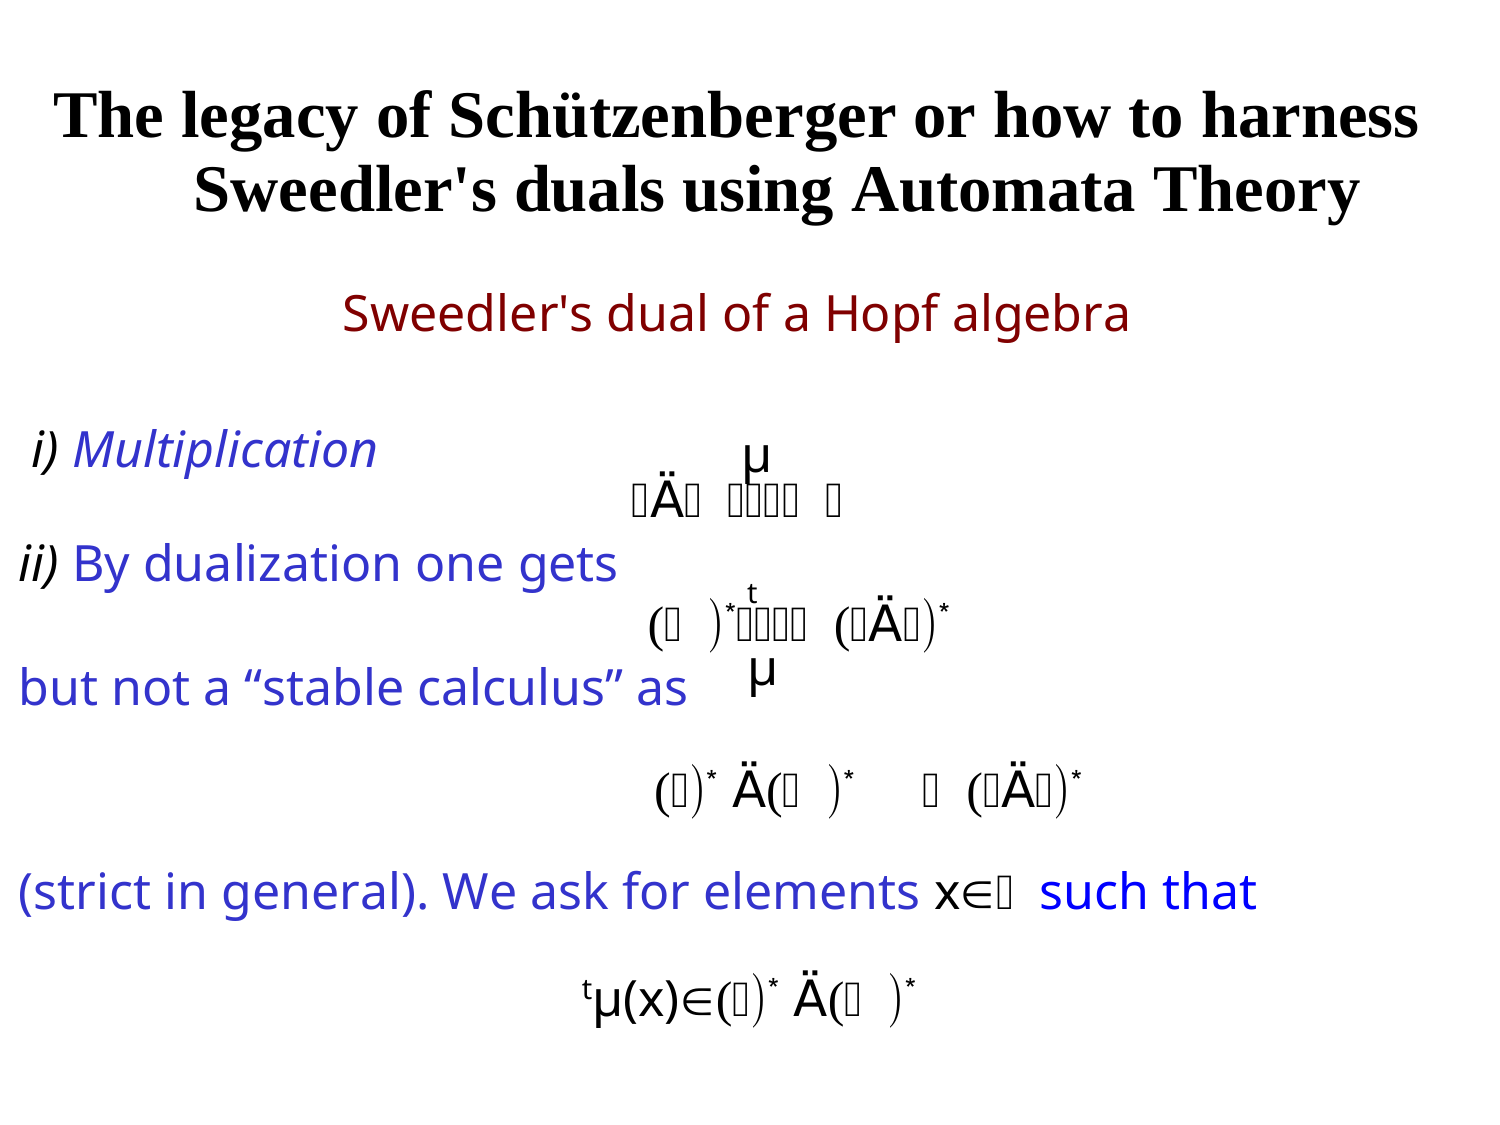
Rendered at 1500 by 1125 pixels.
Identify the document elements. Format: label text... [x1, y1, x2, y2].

text_box µ [726, 413, 784, 512]
text_box The legacy of Schützenberger or how to harness Sweedler's duals using Automata Theory Sweedler's dual of a Hopf algebra i) Multiplication Ä   ii) By dualization one gets ( )* (Ä)* but not a “stable calculus” as (strict in general). We ask for elements x such that [18, 70, 1472, 933]
text_box tµ [732, 561, 801, 660]
text_box ()* Ä( )*  (Ä)* [572, 755, 1164, 857]
text_box tµ(x)()* Ä( )* [567, 956, 981, 1058]
